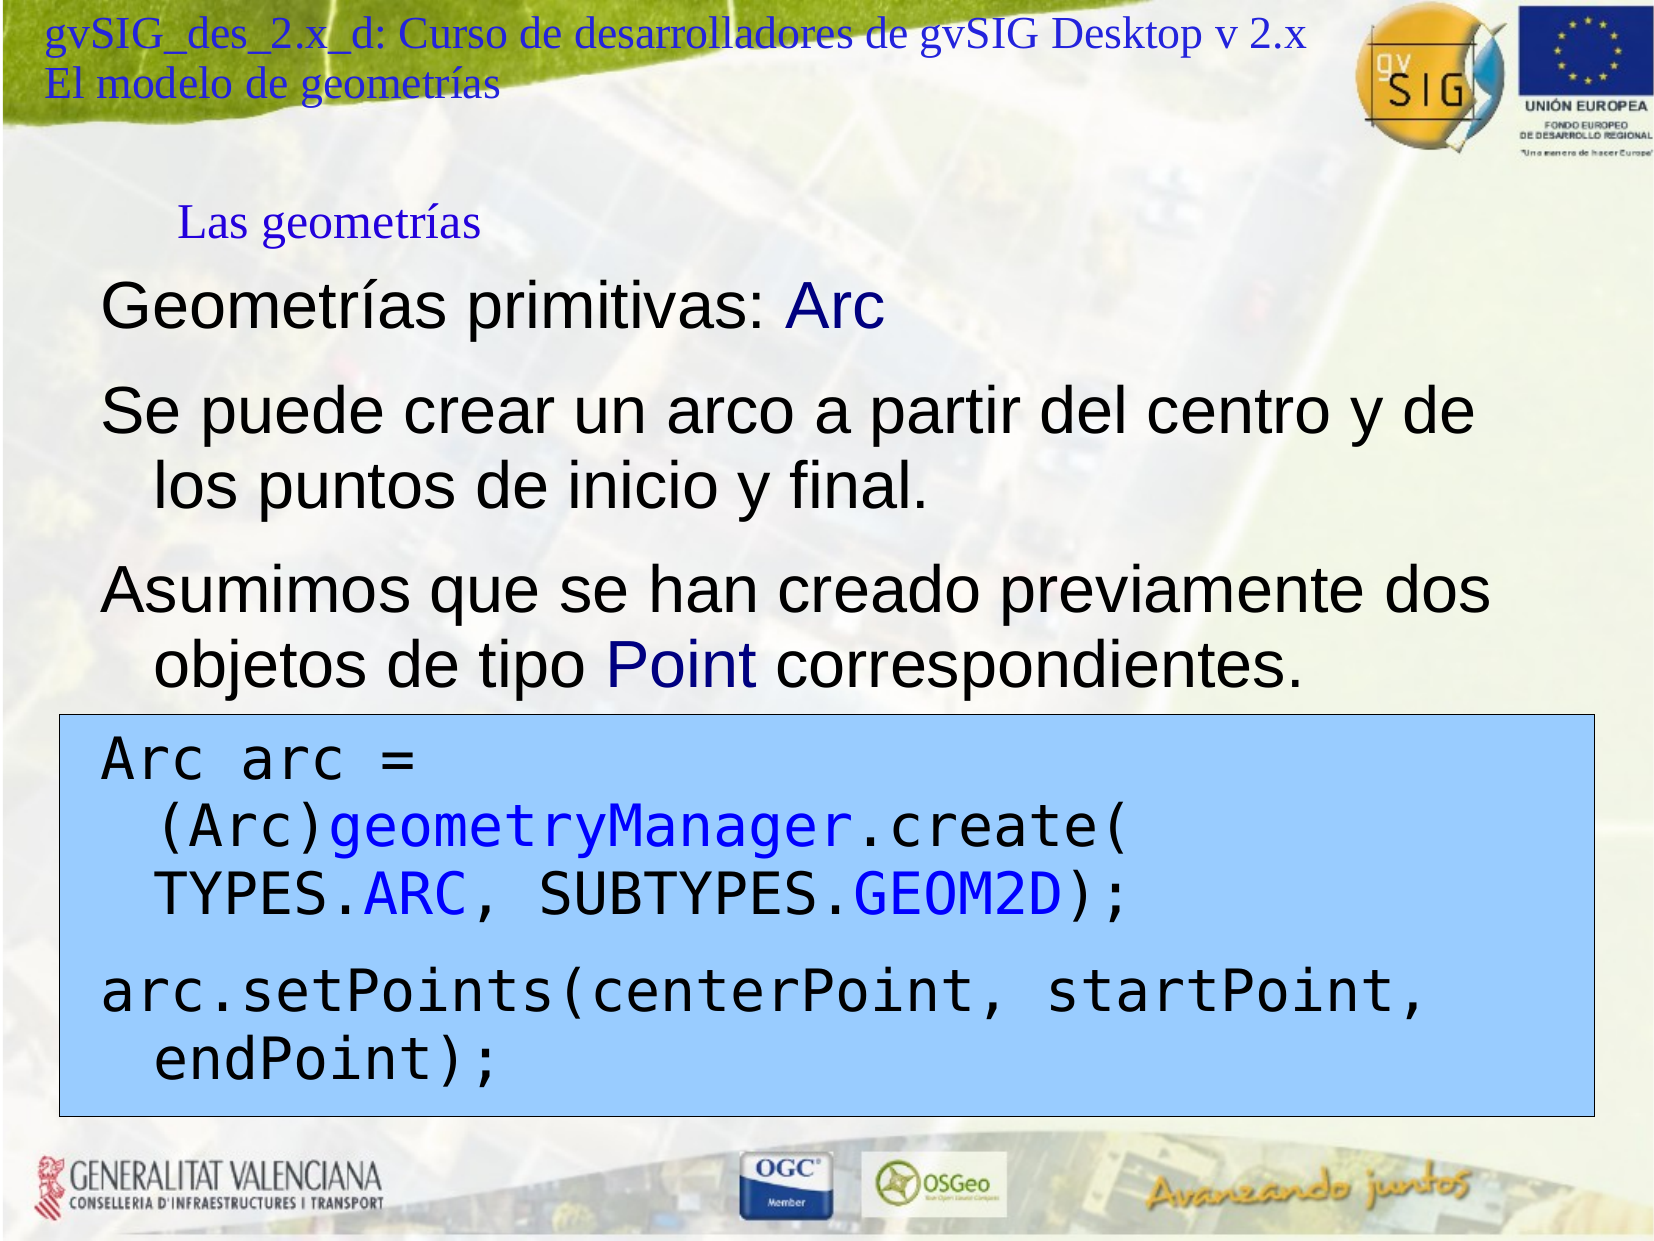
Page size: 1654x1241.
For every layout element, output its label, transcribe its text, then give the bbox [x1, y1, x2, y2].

picture [216, 78, 227, 95]
picture [307, 78, 316, 89]
text_box [59, 714, 1595, 1117]
list [82, 459, 1571, 714]
title Las geometrías [177, 95, 1329, 347]
picture [467, 87, 475, 95]
picture [407, 78, 416, 86]
list Arc arc = (Arc)geometryManager.create( TYPES.ARC, SUBTYPES.GEOM2D); arc.setPoints(centerPoint, startPoint, endPoint); [82, 725, 1571, 1241]
picture [274, 78, 283, 86]
list Geometrías primitivas: Arc Se puede crear un arco a partir del centro y de los puntos de inicio y final. Asumimos que se han creado previamente dos objetos de tipo Point correspondientes. [82, 268, 1571, 459]
picture [329, 78, 338, 86]
picture [349, 78, 360, 95]
picture [373, 79, 382, 95]
picture [2, 0, 1654, 1241]
picture [251, 78, 261, 95]
picture [184, 78, 193, 86]
picture [386, 79, 394, 95]
